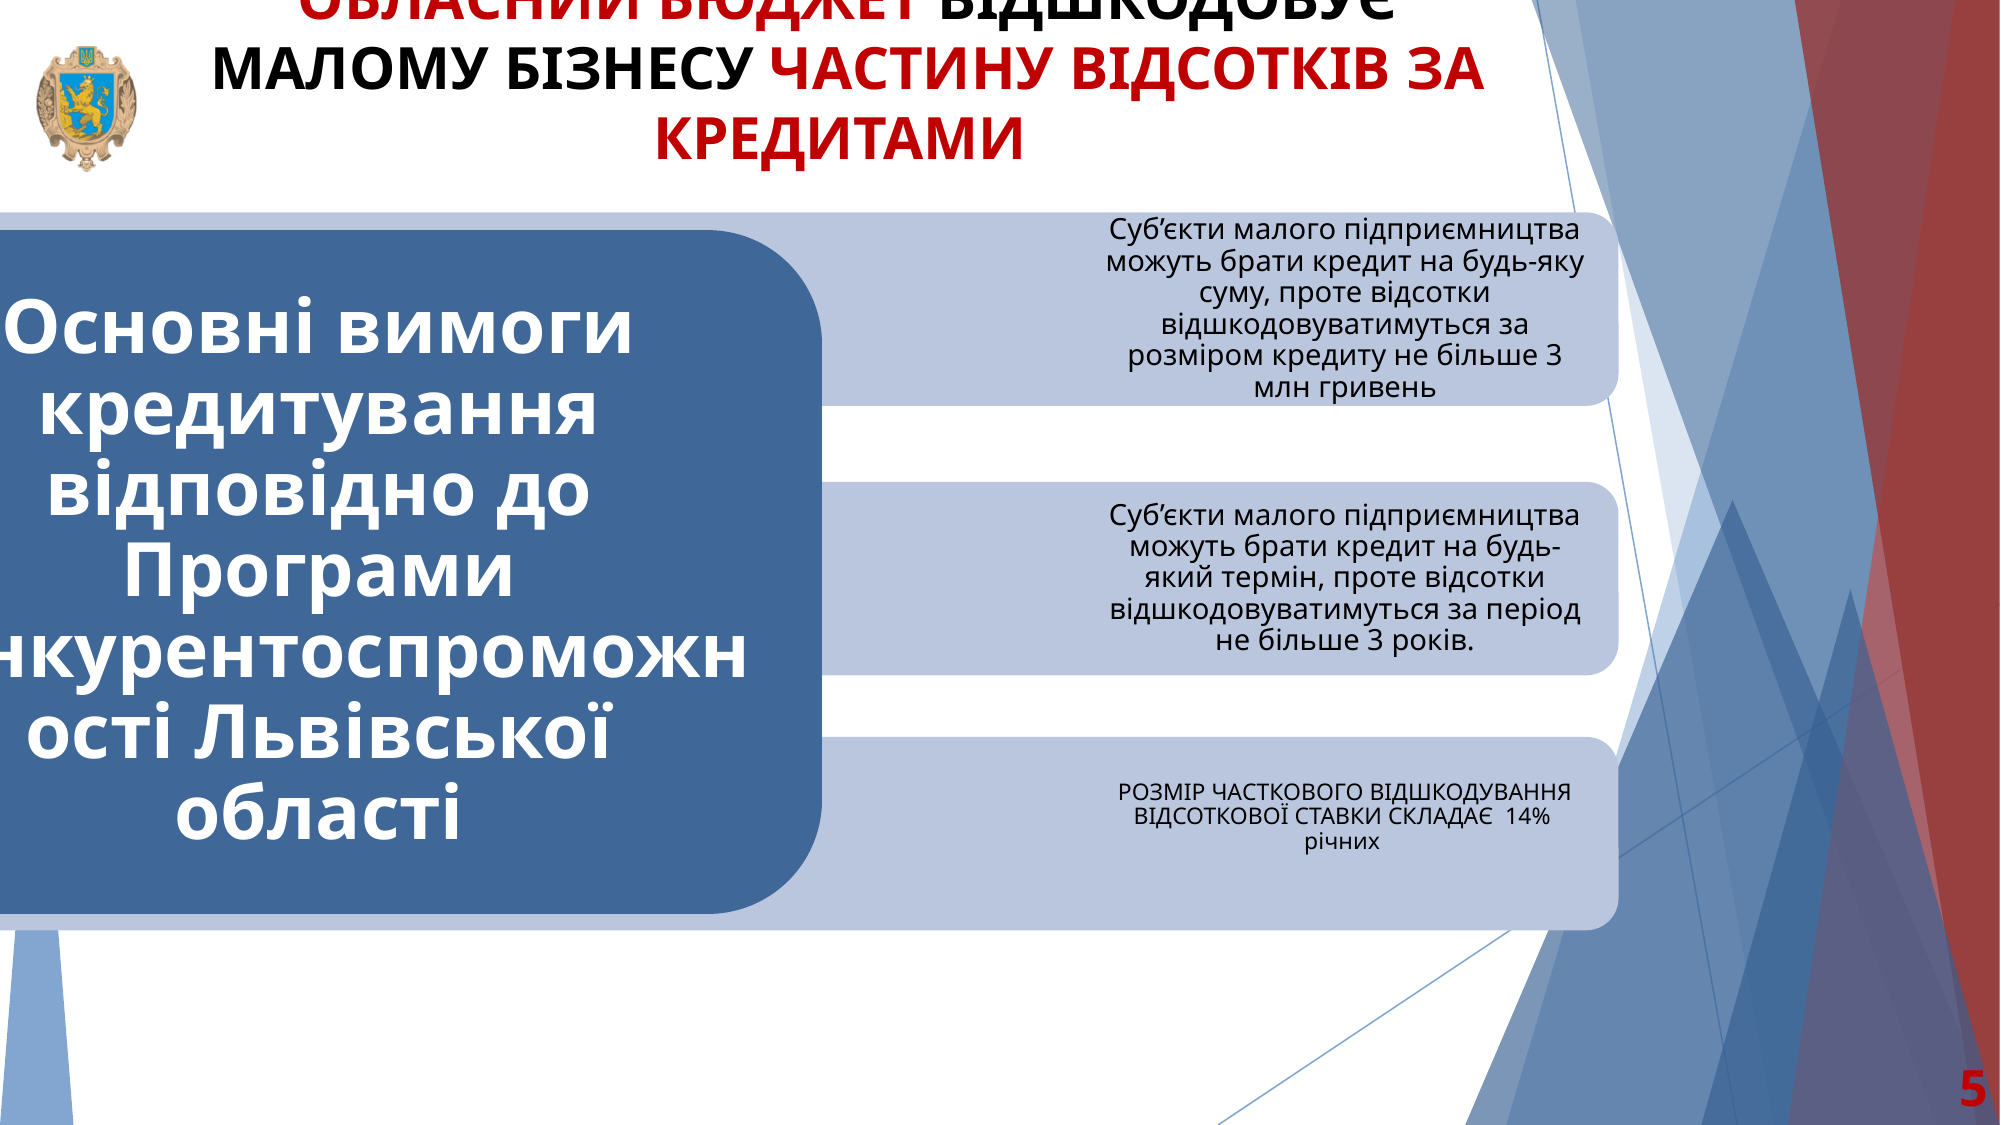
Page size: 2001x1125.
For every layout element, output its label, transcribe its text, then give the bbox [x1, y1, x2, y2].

text_box 5 [1944, 1049, 1986, 1125]
text_box РОЗМІР ЧАСТКОВОГО ВІДШКОДУВАННЯ ВІДСОТКОВОЇ СТАВКИ СКЛАДАЄ 14% річних [0, 736, 1619, 931]
text_box Основні вимоги кредитування відповідно до Програми конкурентоспроможності Львівської області [0, 230, 822, 914]
picture [36, 46, 137, 172]
text_box Суб’єкти малого підприємництва можуть брати кредит на будь-яку суму, проте відсотки відшкодовуватимуться за розміром кредиту не більше 3 млн гривень [0, 212, 1619, 406]
text_box Суб’єкти малого підприємництва можуть брати кредит на будь-який термін, проте відсотки відшкодовуватимуться за період не більше 3 років. [822, 481, 1619, 676]
text_box ОБЛАСНИЙ БЮДЖЕТ ВІДШКОДОВУЄ МАЛОМУ БІЗНЕСУ ЧАСТИНУ ВІДСОТКІВ ЗА КРЕДИТАМИ [142, 35, 1553, 179]
